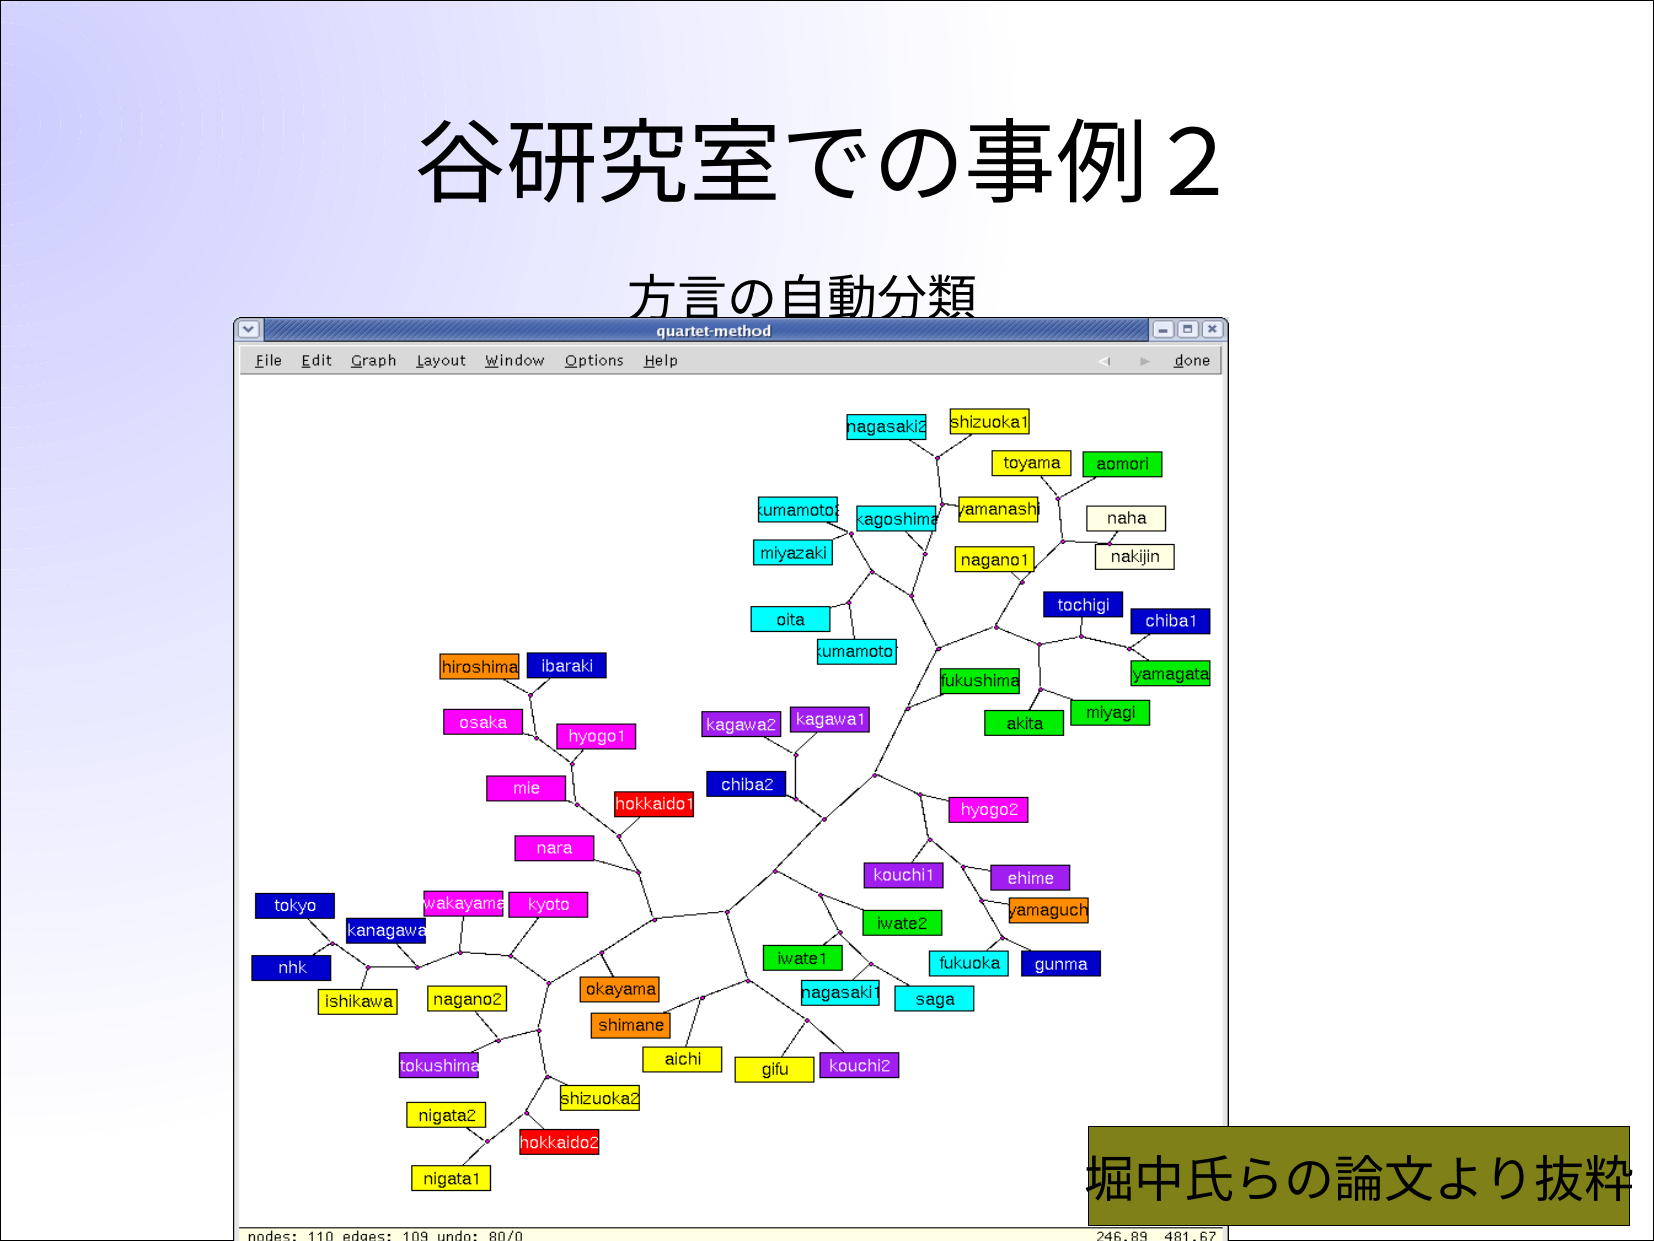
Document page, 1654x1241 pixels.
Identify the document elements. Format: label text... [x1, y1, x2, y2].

text_box [891, 309, 913, 317]
text_box [820, 309, 840, 317]
text_box [915, 309, 937, 317]
text_box [789, 309, 816, 314]
picture [233, 317, 1229, 1241]
text_box [855, 309, 869, 317]
text_box 方言の自動分類 [142, 258, 1463, 309]
text_box [56, 255, 1450, 343]
text_box [759, 309, 785, 317]
text_box [843, 309, 855, 314]
text_box [717, 309, 763, 317]
text_box [691, 309, 713, 315]
text_box 堀中氏らの論文より抜粋 [1088, 1126, 1630, 1226]
text_box [665, 309, 687, 317]
text_box [935, 309, 1450, 343]
title 谷研究室での事例２ [121, 51, 1534, 259]
text_box [872, 309, 892, 317]
text_box [638, 309, 663, 317]
